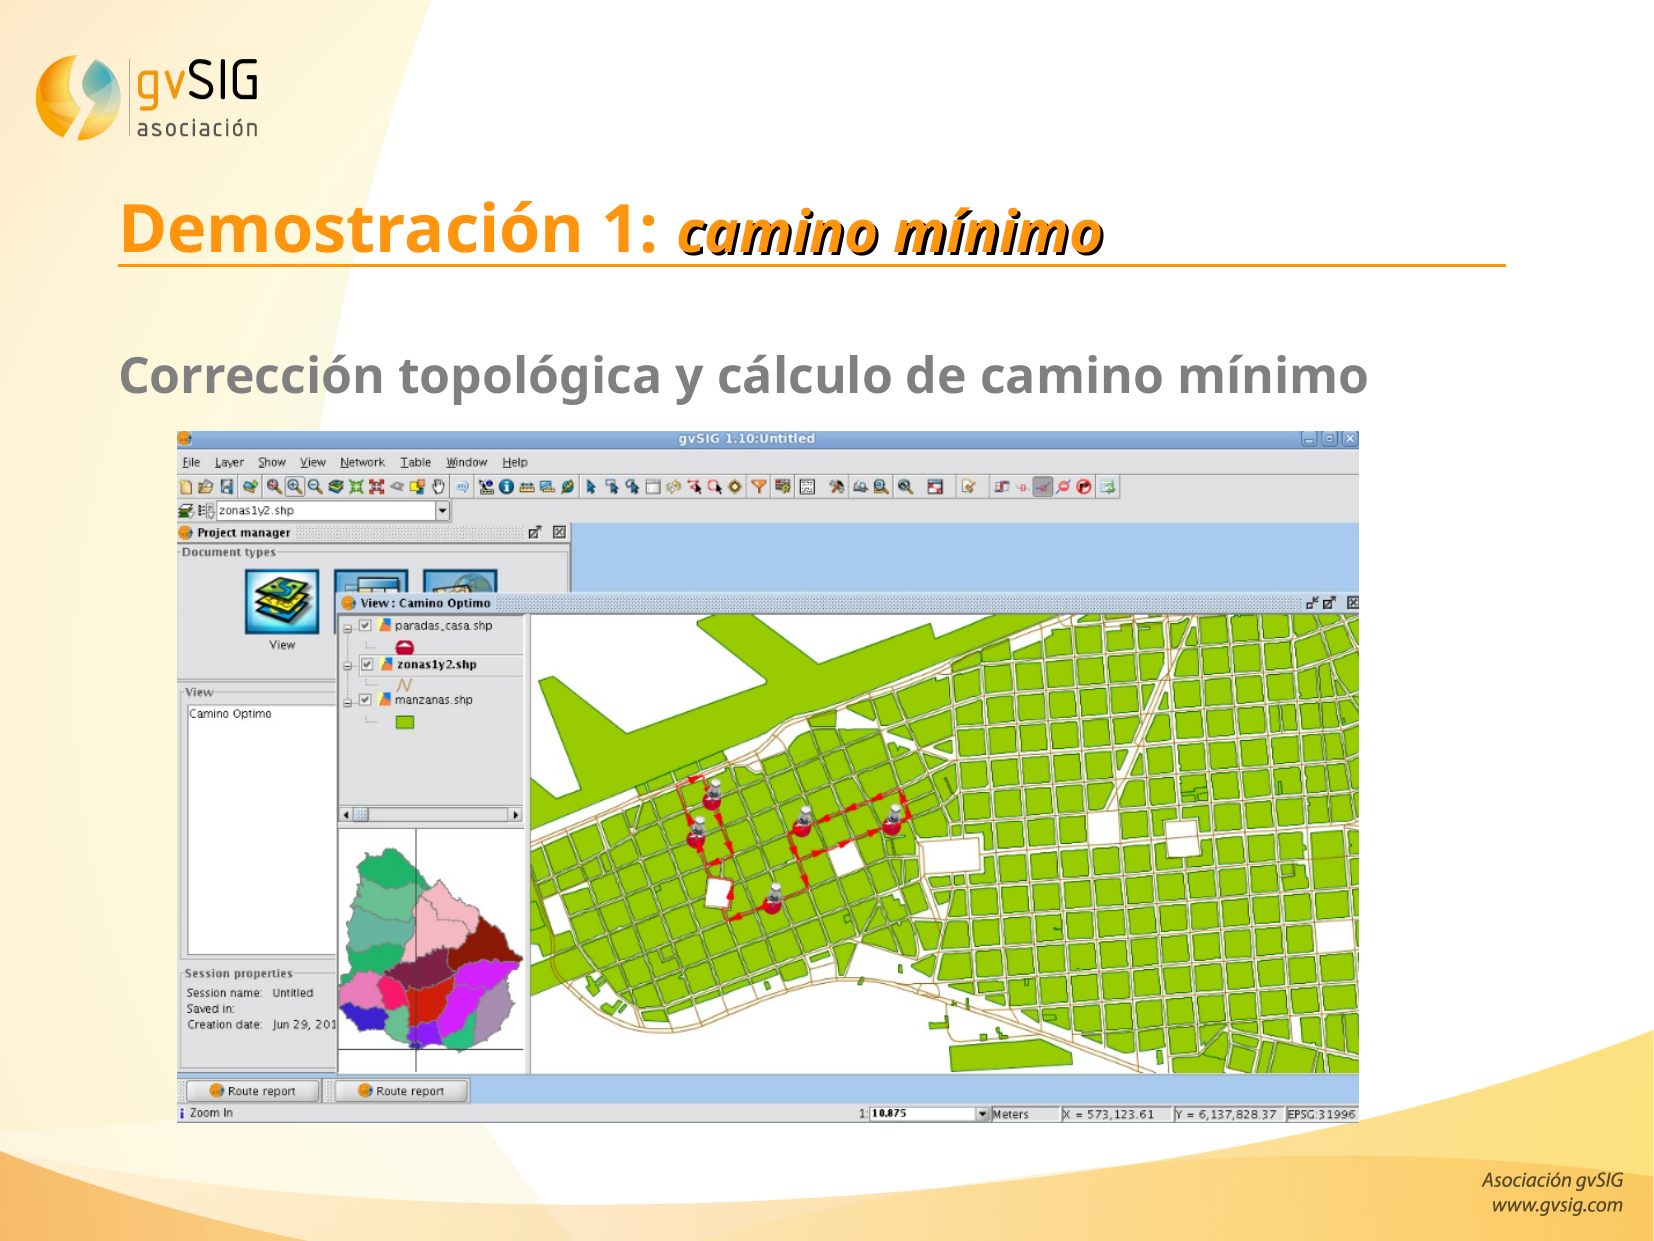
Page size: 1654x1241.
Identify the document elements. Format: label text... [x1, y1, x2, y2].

title Corrección topológica y cálculo de camino mínimo [118, 329, 1595, 418]
picture [0, 0, 1654, 1241]
title Demostración 1: camino mínimo [118, 177, 1607, 276]
